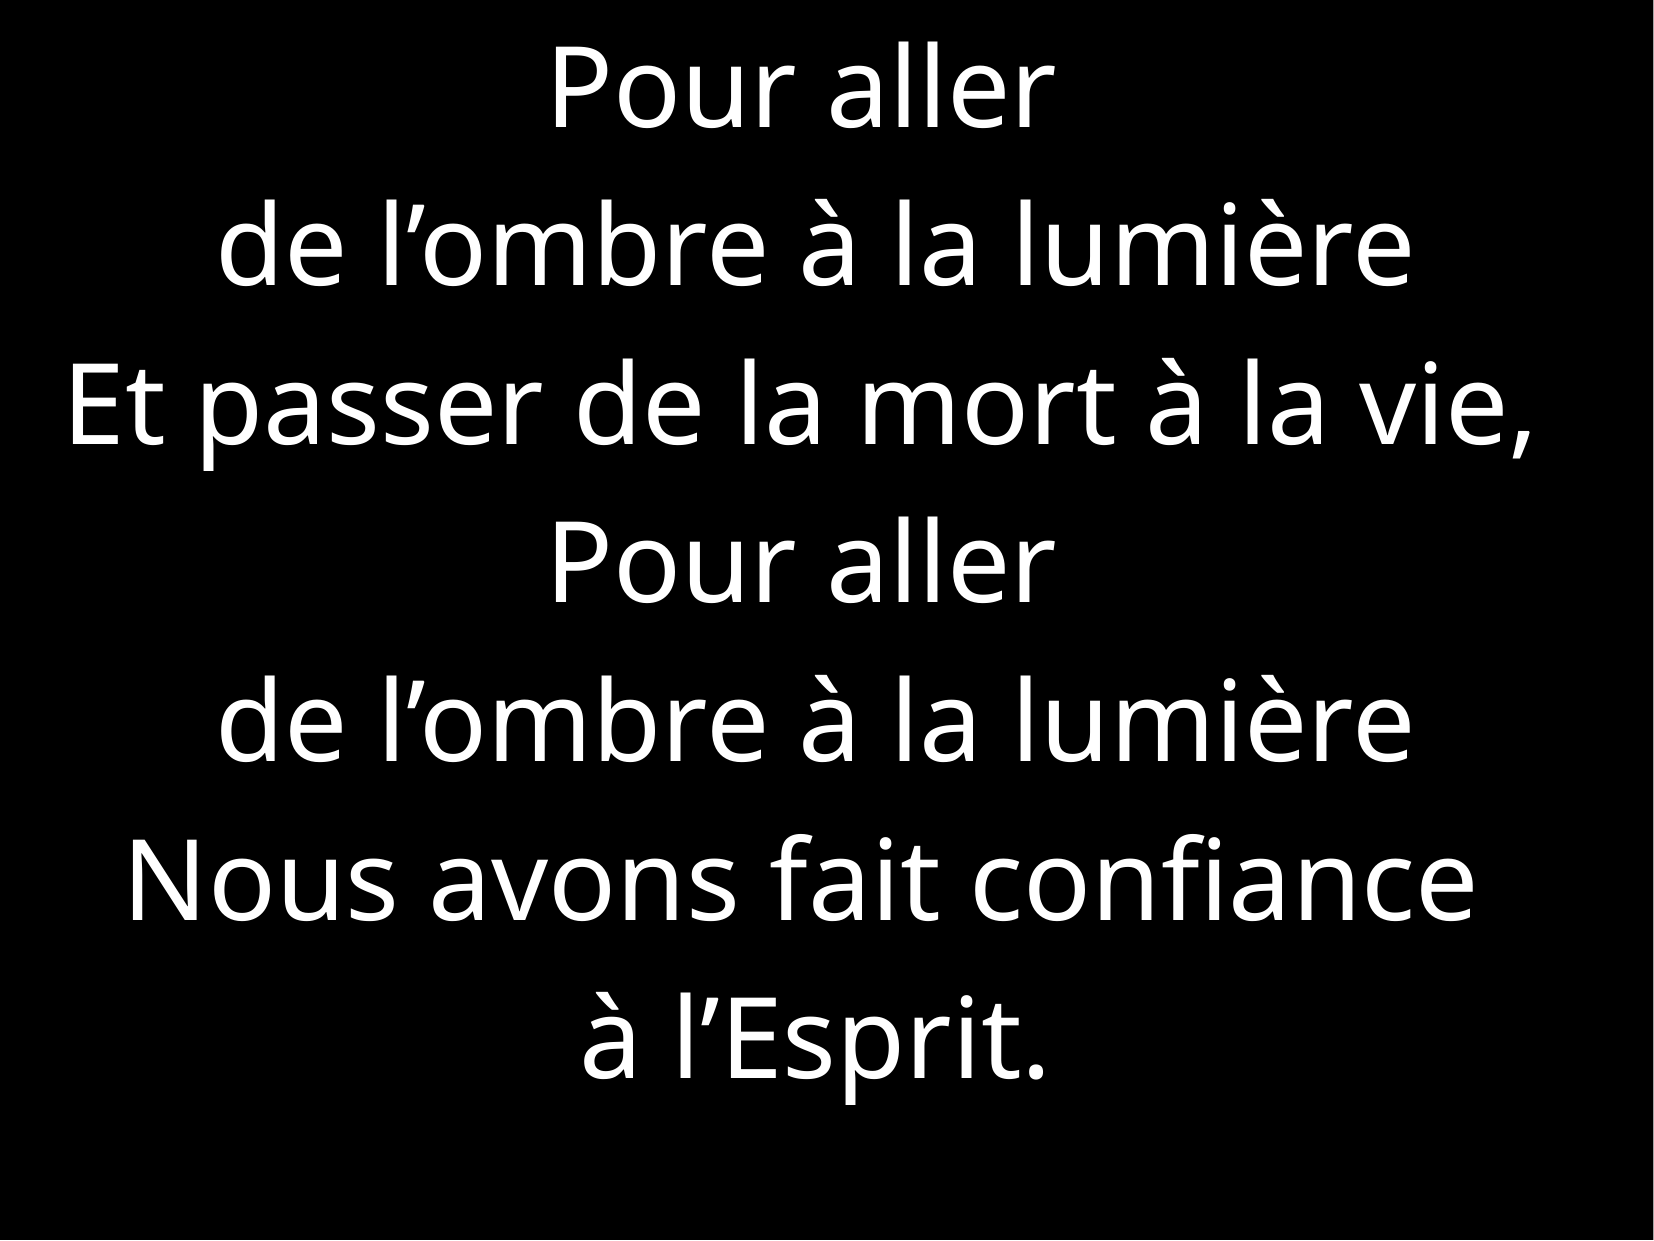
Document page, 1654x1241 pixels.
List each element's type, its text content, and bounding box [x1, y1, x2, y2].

list Pour aller de l’ombre à la lumière Et passer de la mort à la vie, Pour aller de l’ombre à la lumière Nous avons fait confiance à l’Esprit. [4, 6, 1629, 1241]
